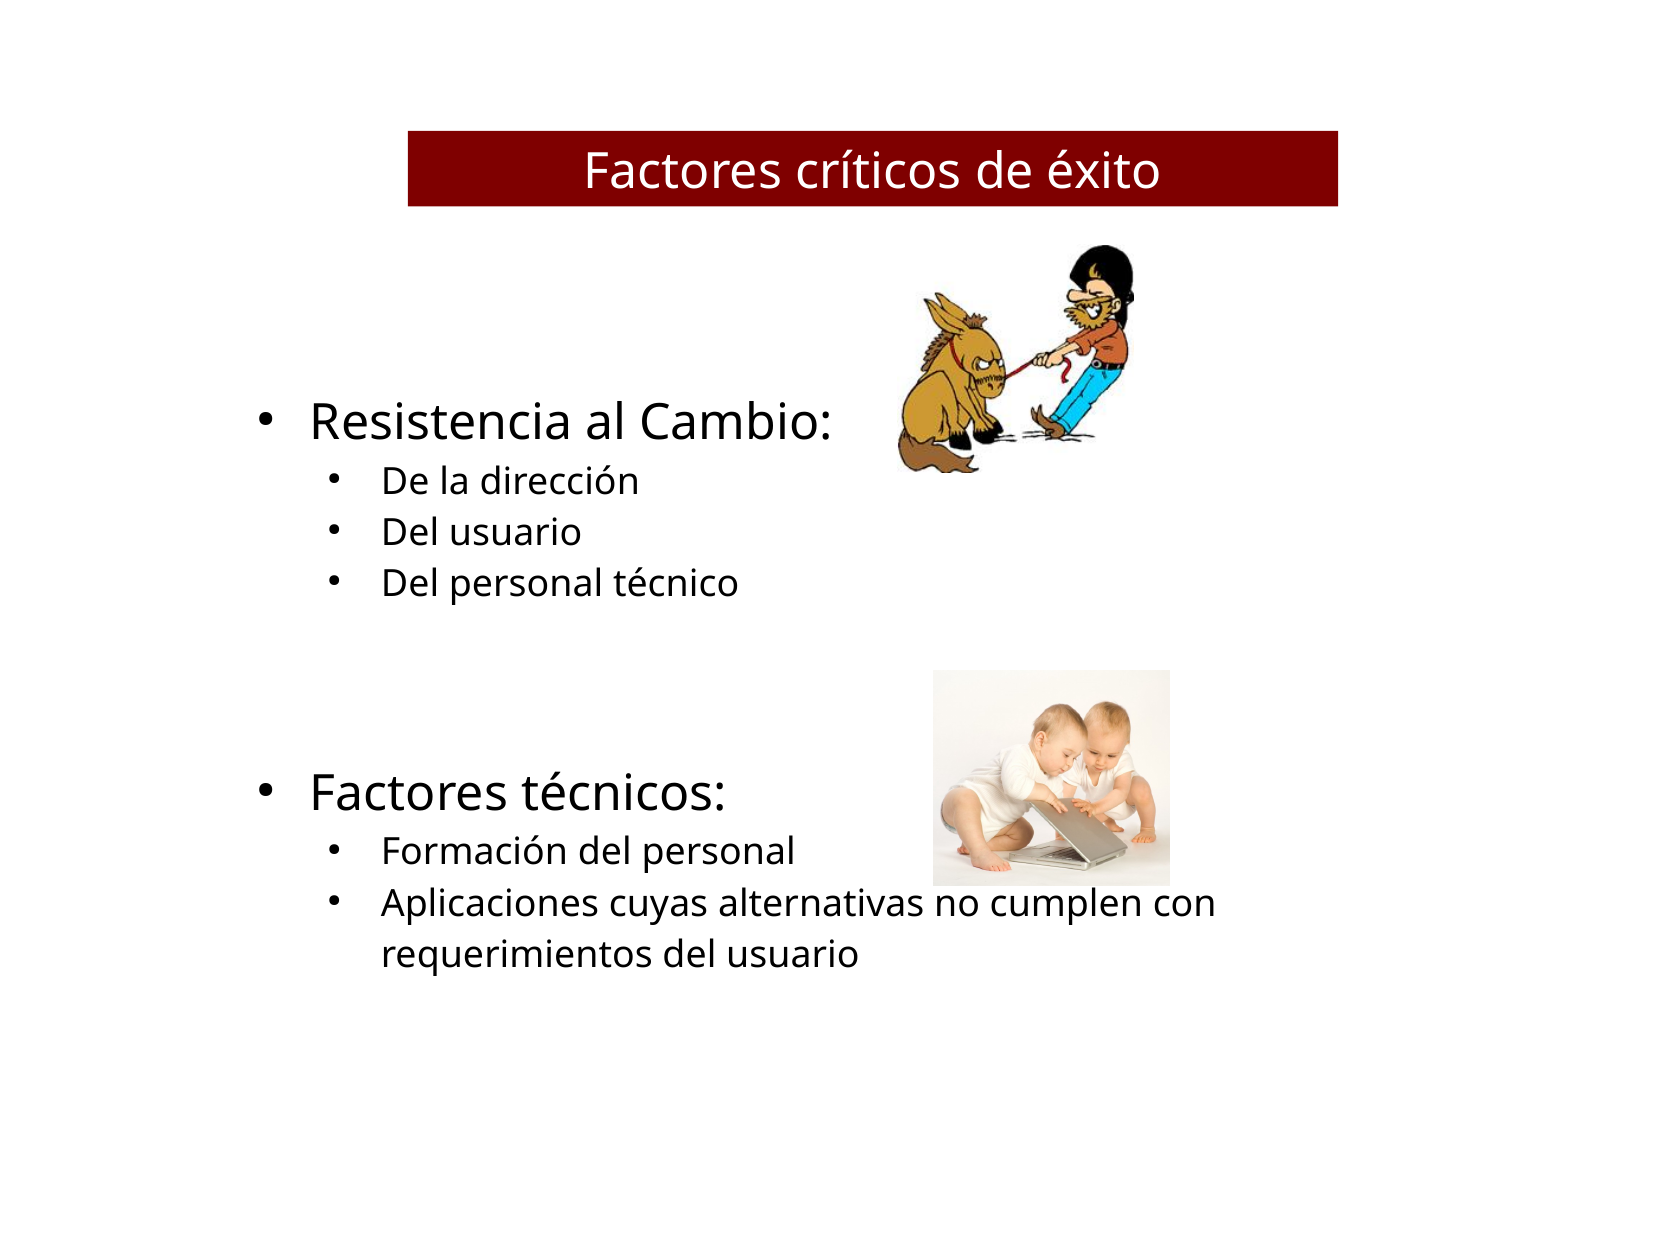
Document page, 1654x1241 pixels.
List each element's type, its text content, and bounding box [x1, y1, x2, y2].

list Resistencia al Cambio: De la dirección Del usuario Del personal técnico Factores técnicos: Formación del personal Aplicaciones cuyas alternativas no cumplen con requerimientos del usuario [224, 378, 1406, 1078]
picture [933, 670, 1170, 886]
text_box Factores críticos de éxito [407, 130, 1339, 207]
picture [897, 244, 1134, 473]
